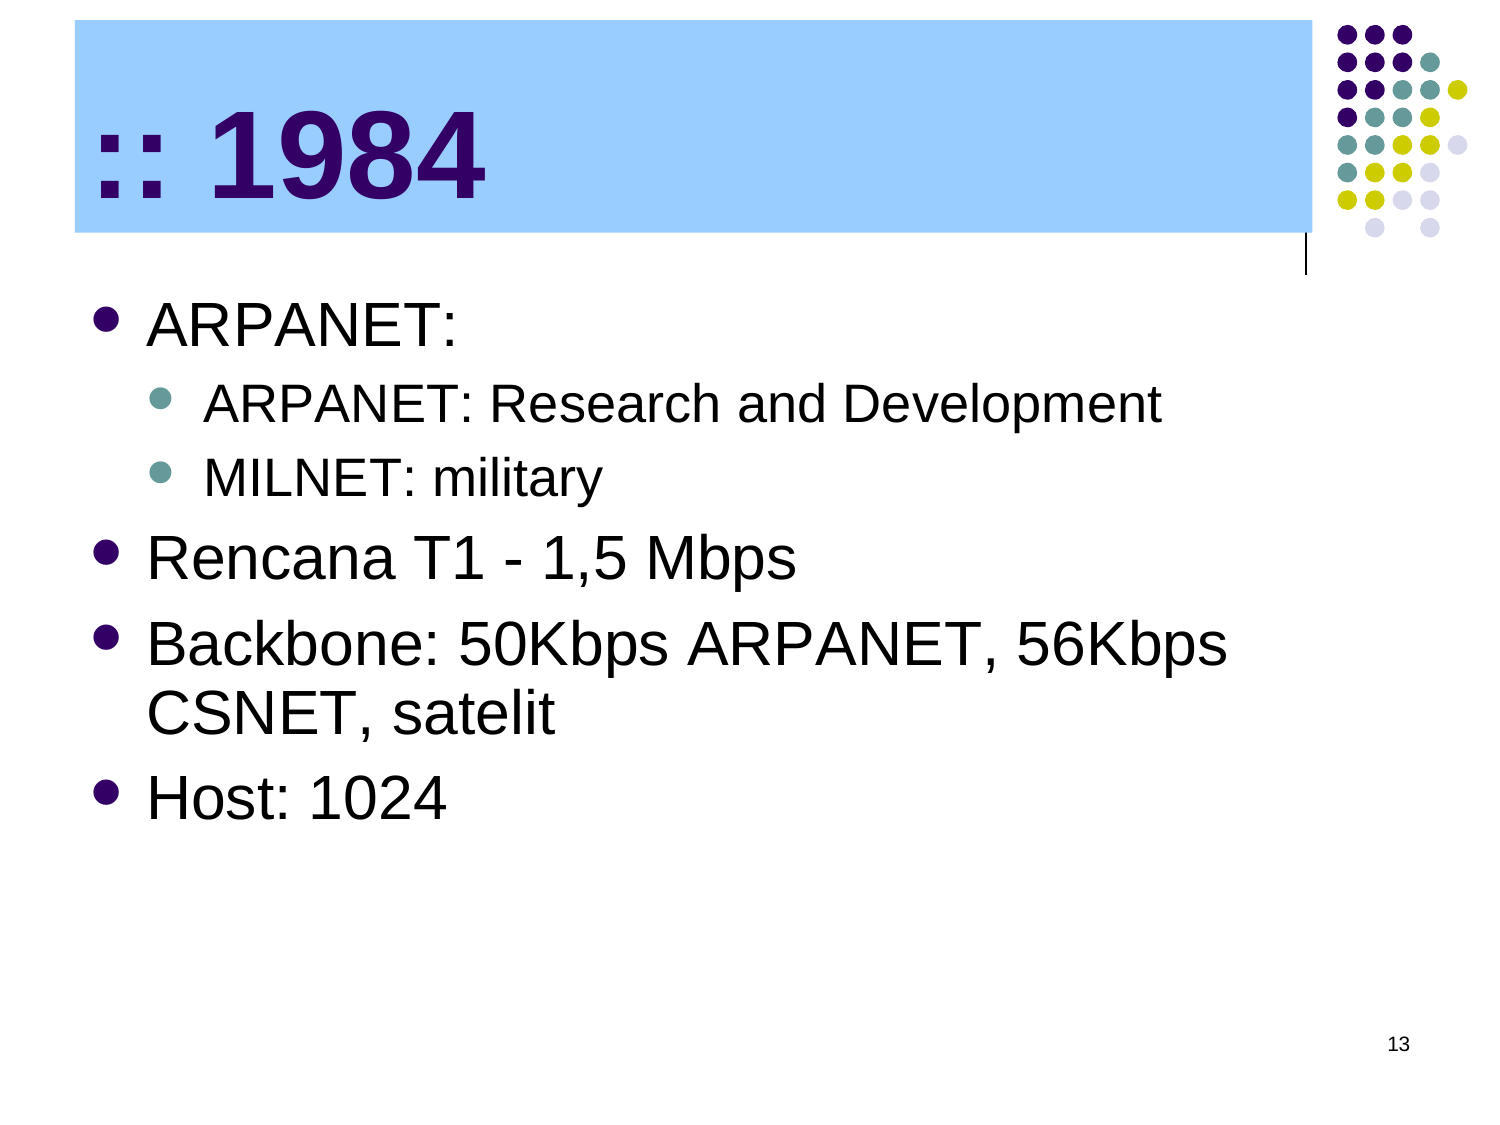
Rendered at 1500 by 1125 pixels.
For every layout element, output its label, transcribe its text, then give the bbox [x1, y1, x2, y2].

list ARPANET: ARPANET: Research and Development MILNET: military Rencana T1 - 1,5 Mbps Backbone: 50Kbps ARPANET, 56Kbps CSNET, satelit Host: 1024 [75, 282, 1426, 1006]
title :: 1984 [74, 20, 1313, 233]
